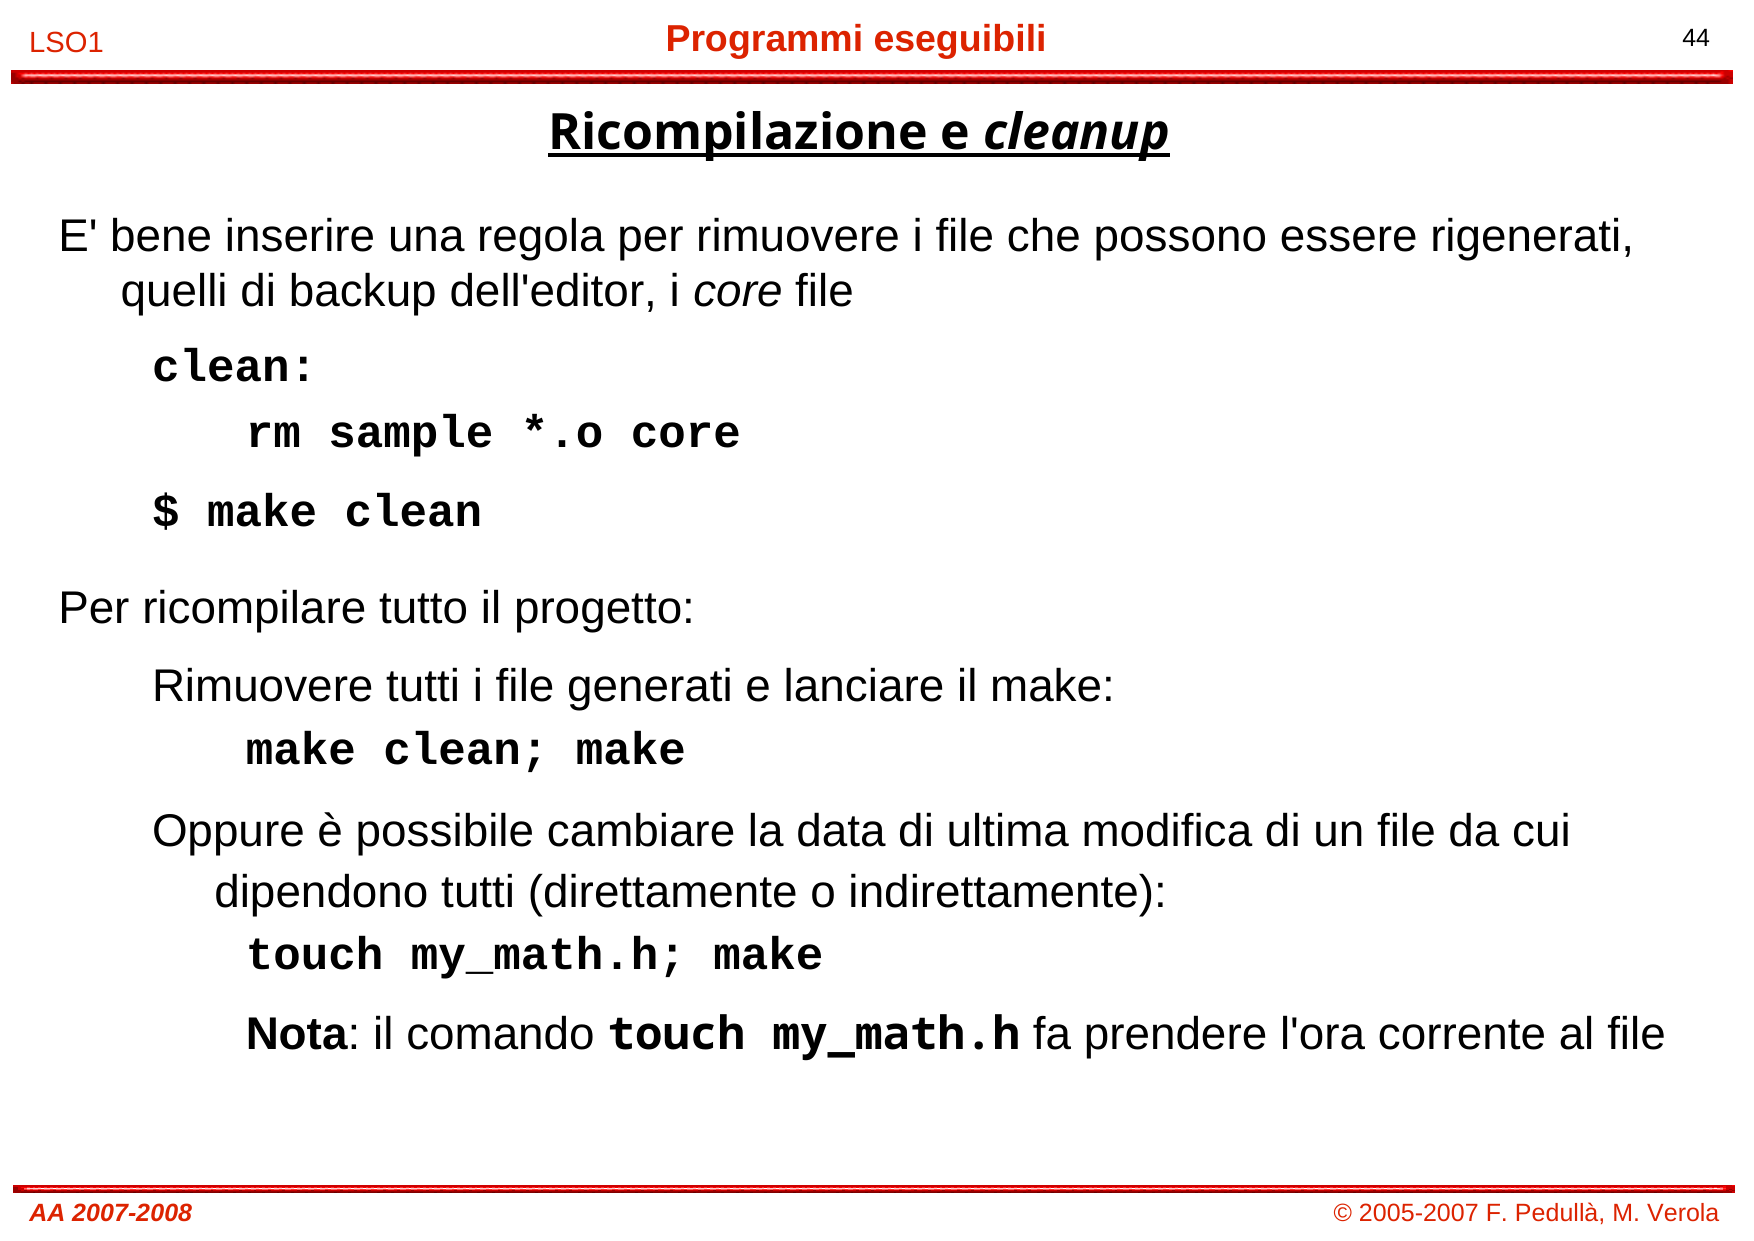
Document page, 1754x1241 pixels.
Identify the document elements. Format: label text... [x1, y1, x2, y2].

title Ricompilazione e cleanup [489, 76, 1229, 188]
picture [11, 70, 1733, 84]
picture [13, 1185, 1735, 1193]
list E' bene inserire una regola per rimuovere i file che possono essere rigenerati, quelli di backup dell'editor, i core file clean: rm sample *.o core $ make clean Per ricompilare tutto il progetto: Rimuovere tutti i file generati e lanciare il make: make clean; make Oppure è possibile cambiare la data di ultima modifica di un file da cui dipendono tutti (direttamente o indirettamente): touch my_math.h; make Nota: il comando touch my_math.h fa prendere l'ora corrente al file [58, 206, 1696, 1144]
